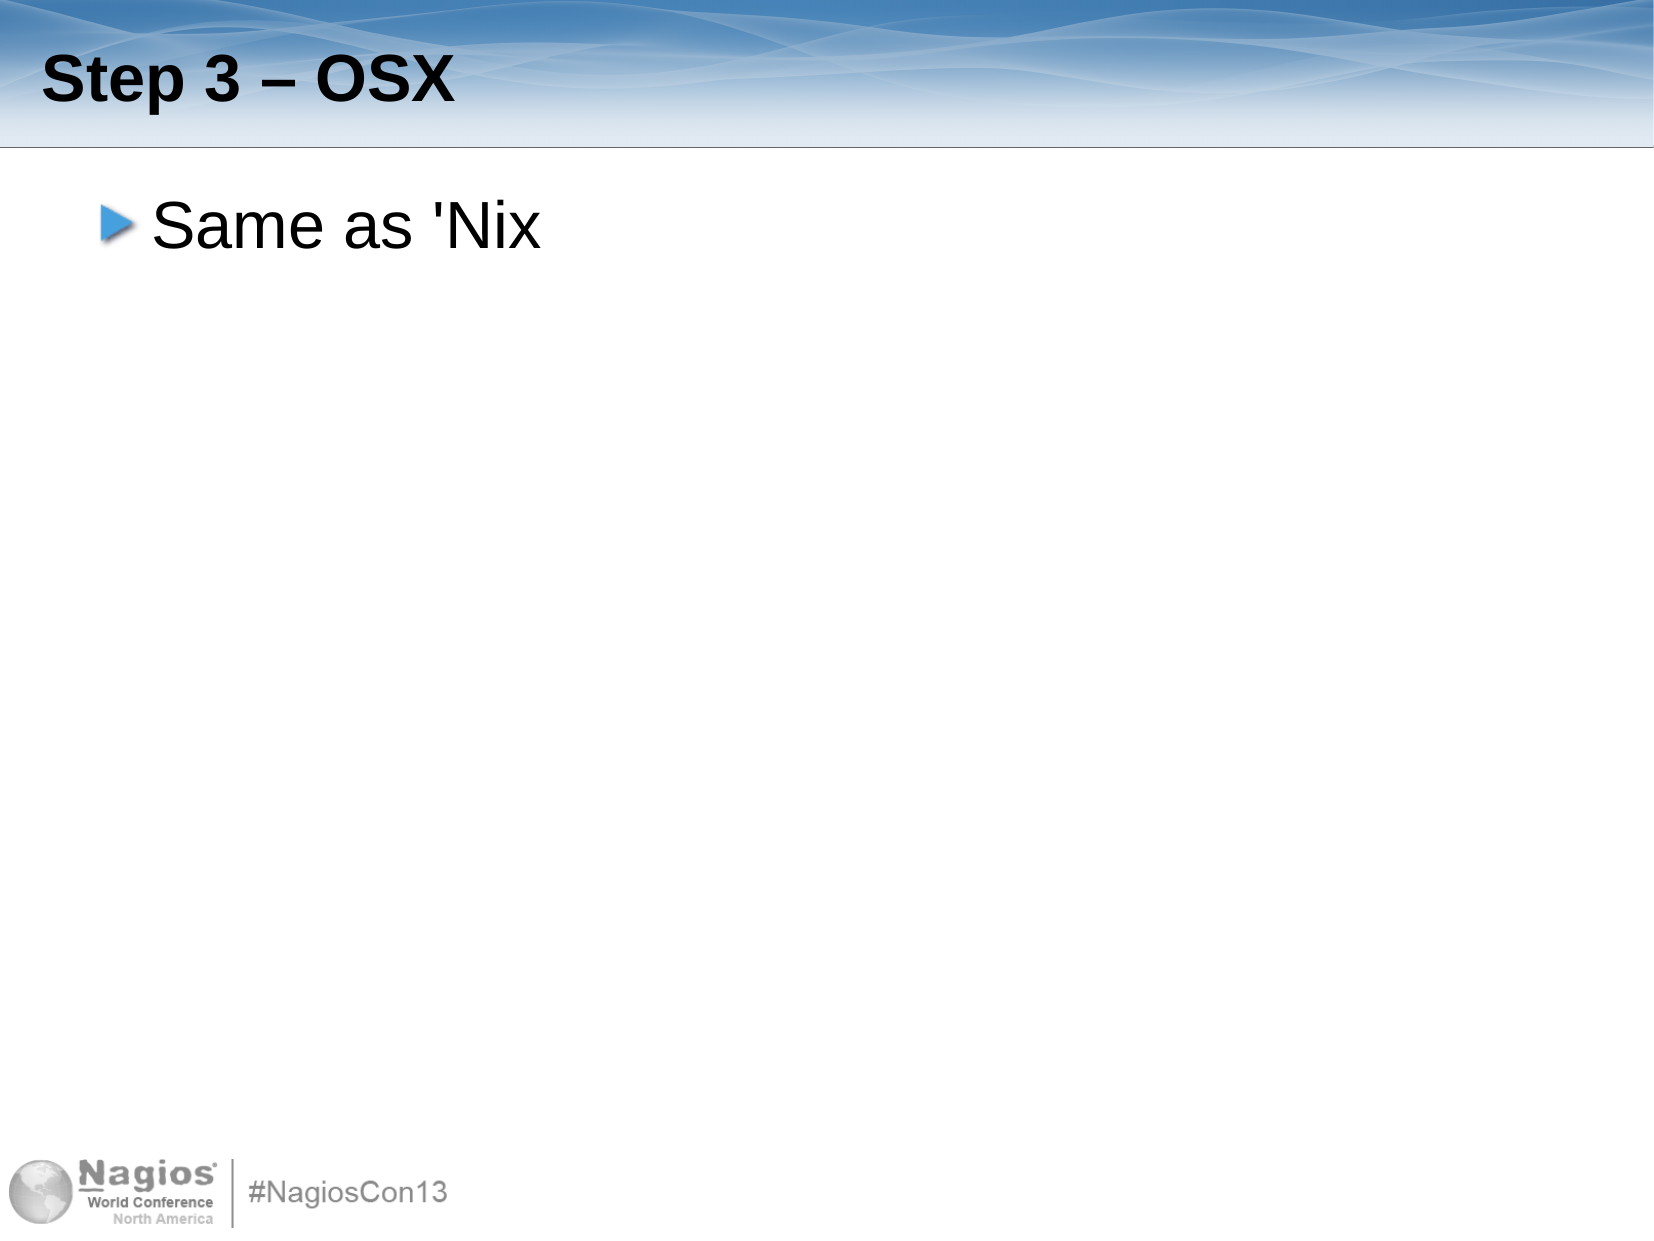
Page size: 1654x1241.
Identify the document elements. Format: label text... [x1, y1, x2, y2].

picture [0, 0, 1654, 147]
picture [9, 1159, 453, 1228]
list Same as 'Nix [80, 188, 1569, 1007]
title Step 3 – OSX [41, 29, 1248, 127]
